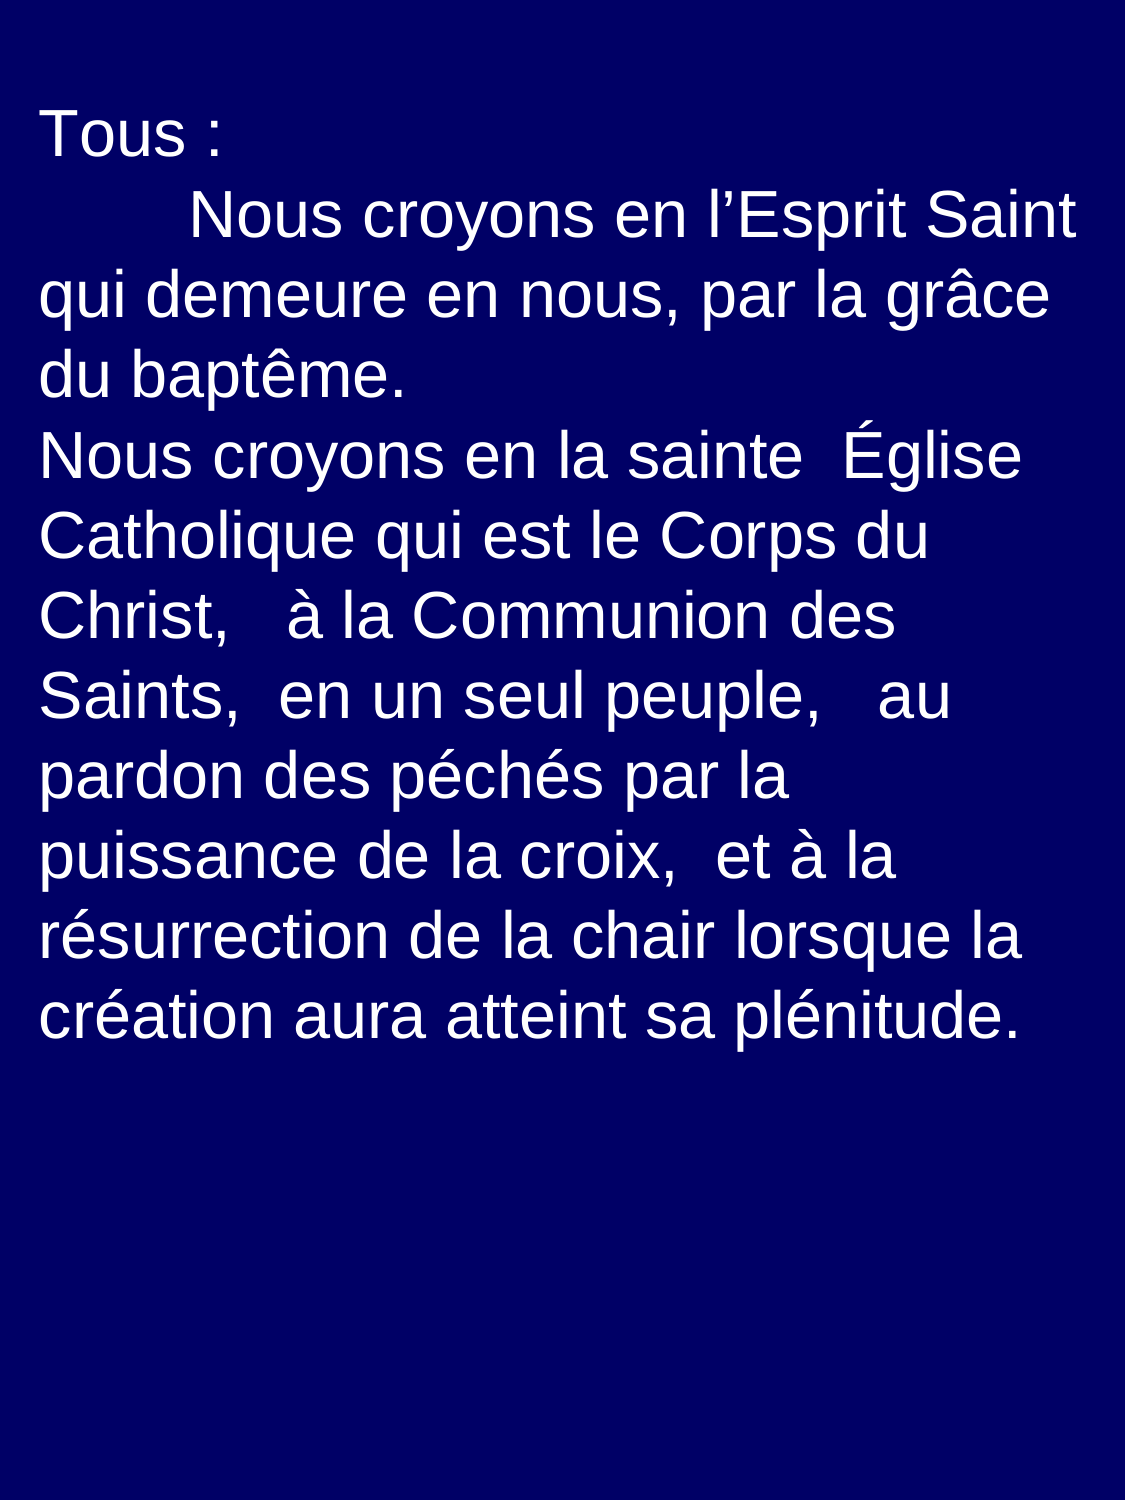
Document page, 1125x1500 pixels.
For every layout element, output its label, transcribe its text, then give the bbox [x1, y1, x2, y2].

text_box Tous : Nous croyons en l’Esprit Saint qui demeure en nous, par la grâce du baptême. Nous croyons en la sainte Église Catholique qui est le Corps du Christ, à la Communion des Saints, en un seul peuple, au pardon des péchés par la puissance de la croix, et à la résurrection de la chair lorsque la création aura atteint sa plénitude. [23, 35, 1111, 1478]
